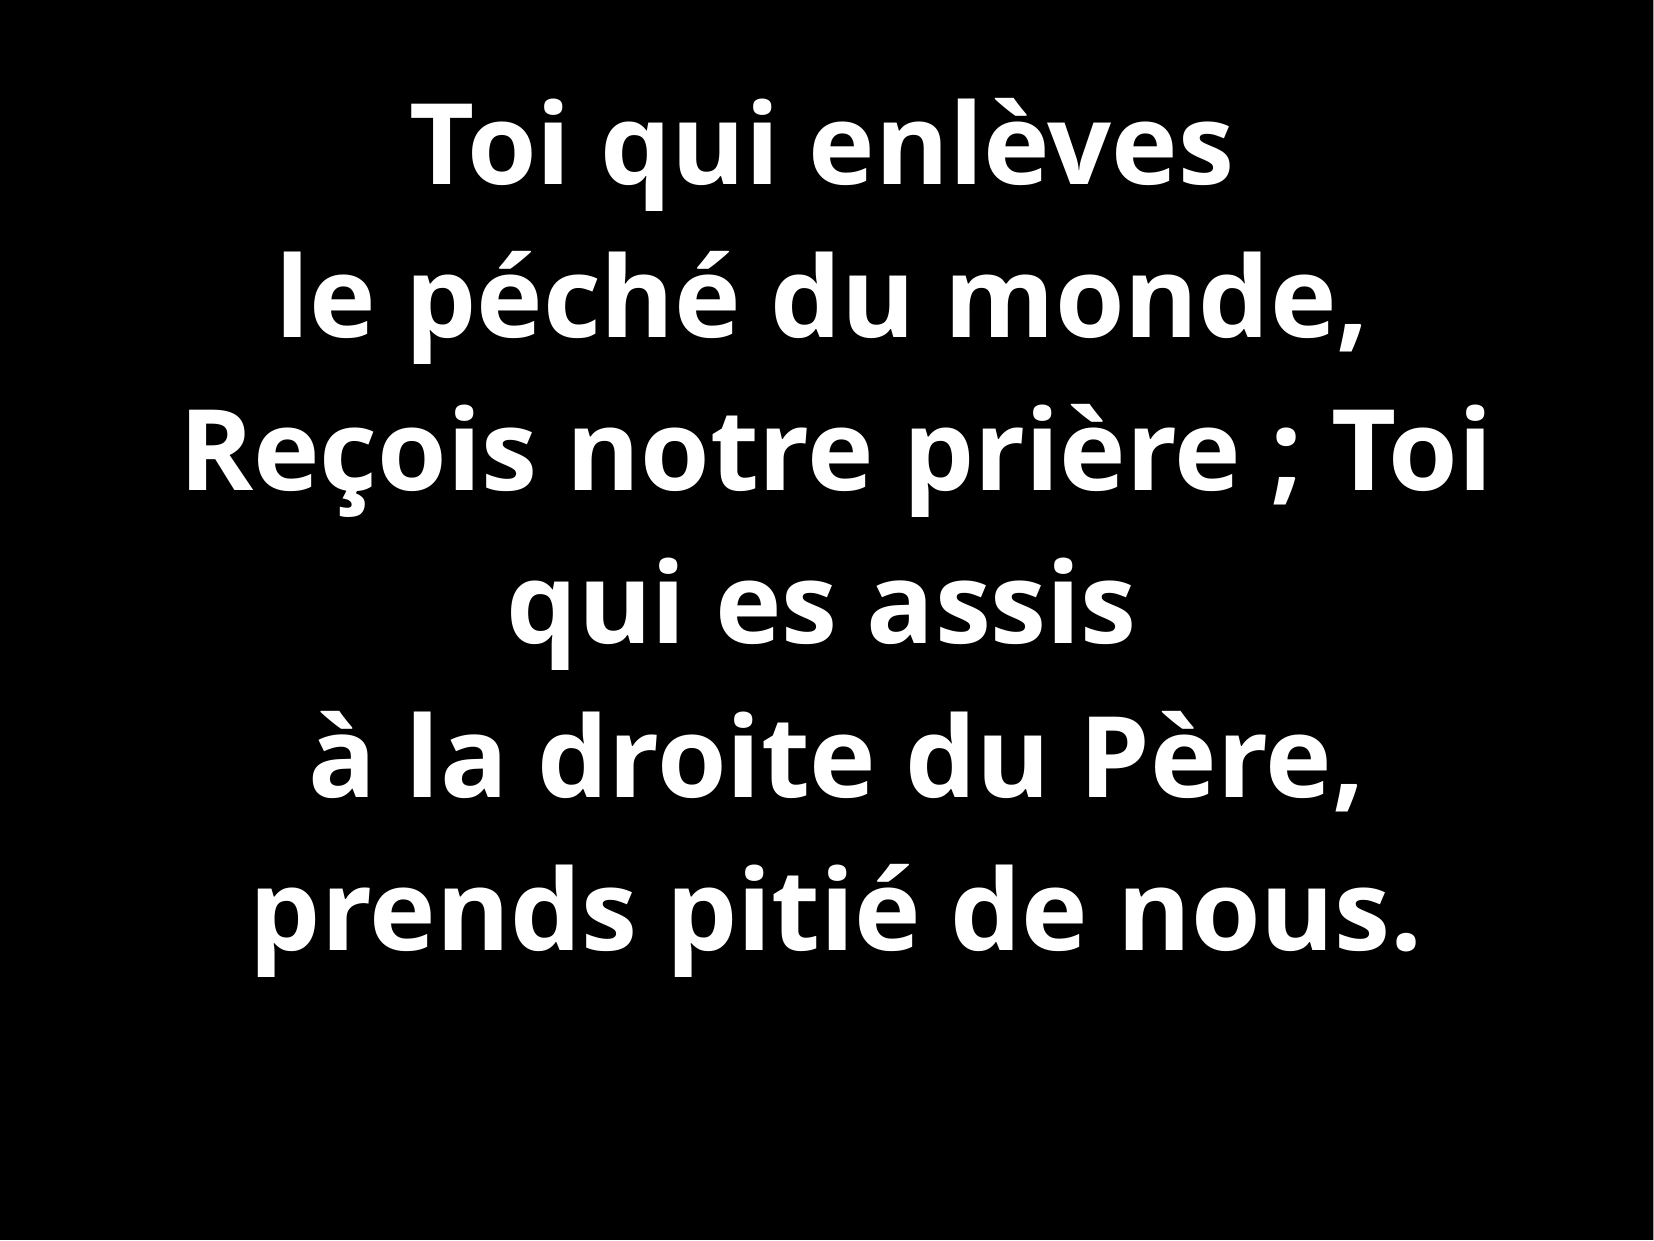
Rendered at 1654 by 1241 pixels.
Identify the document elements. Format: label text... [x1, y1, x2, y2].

subtitle Toi qui enlèves le péché du monde, Reçois notre prière ; Toi qui es assis à la droite du Père, prends pitié de nous. [161, 43, 1512, 1004]
